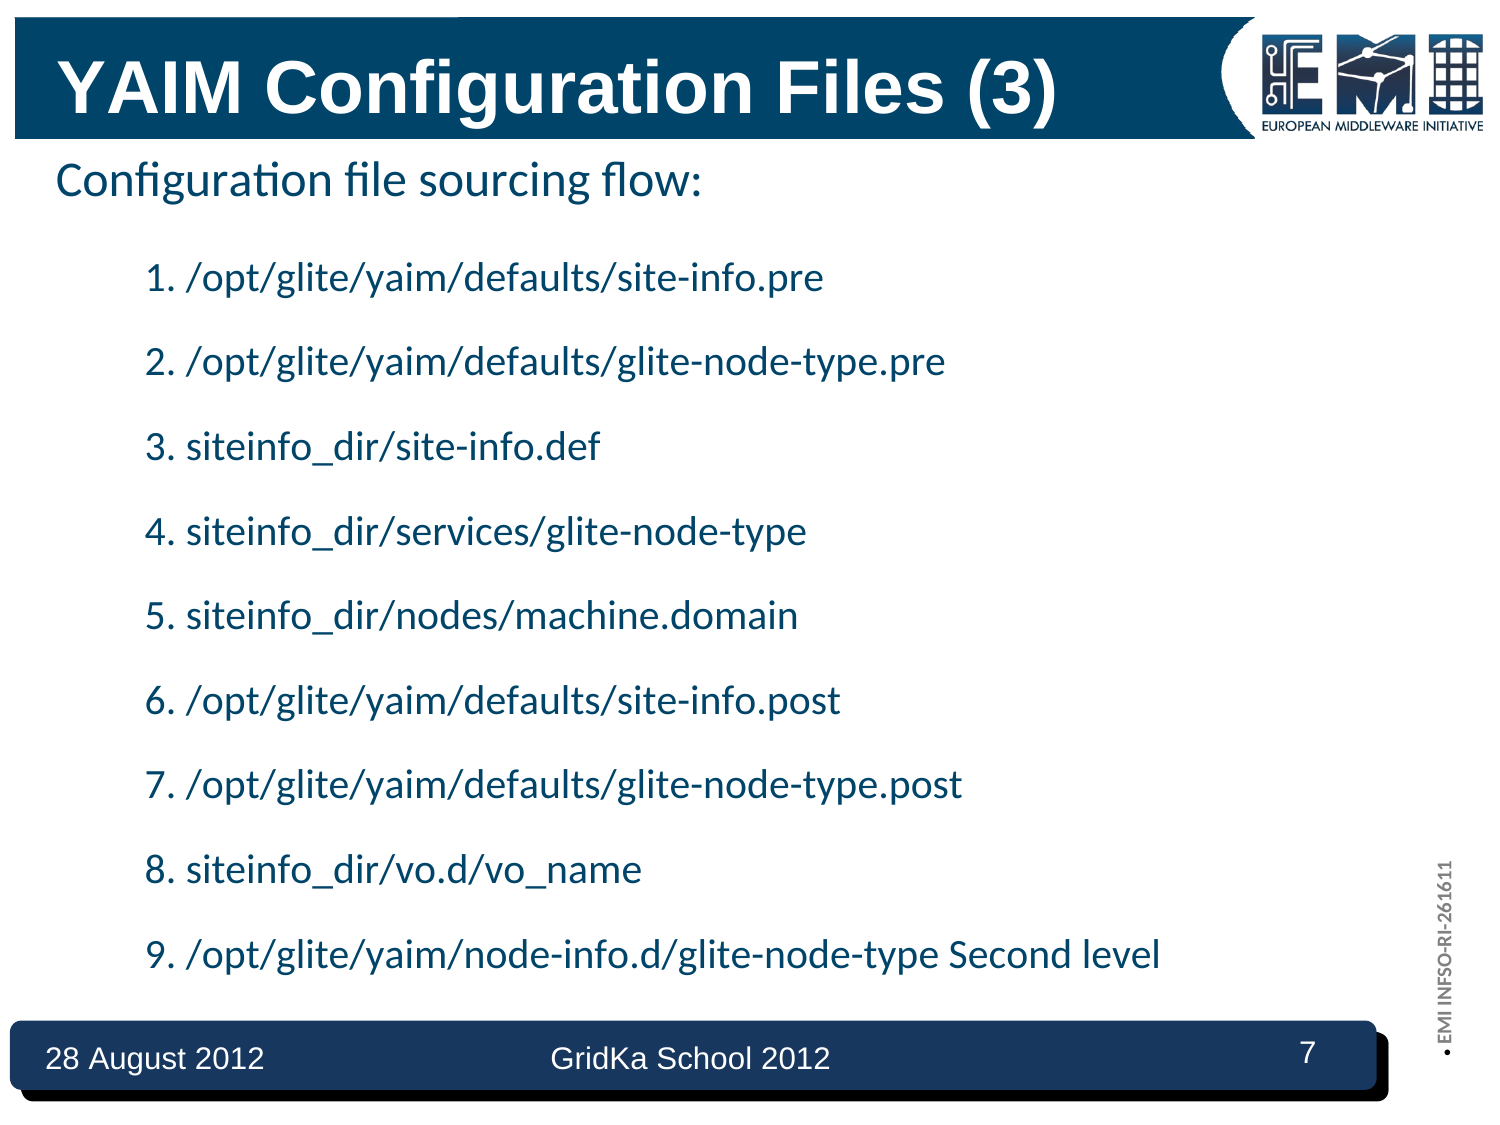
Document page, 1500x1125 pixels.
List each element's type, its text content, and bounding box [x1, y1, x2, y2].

text_box Configuration file sourcing flow: 1. /opt/glite/yaim/defaults/site-info.pre 2. /opt/glite/yaim/defaults/glite-node-type.pre 3. siteinfo_dir/site-info.def 4. siteinfo_dir/services/glite-node-type 5. siteinfo_dir/nodes/machine.domain 6. /opt/glite/yaim/defaults/site-info.post 7. /opt/glite/yaim/defaults/glite-node-type.post 8. siteinfo_dir/vo.d/vo_name 9. /opt/glite/yaim/node-info.d/glite-node-type Second level [41, 138, 1400, 1000]
picture [1262, 34, 1483, 131]
picture [28, 17, 1255, 139]
text_box YAIM Configuration Files (3) [41, 31, 1089, 122]
picture [14, 17, 25, 139]
